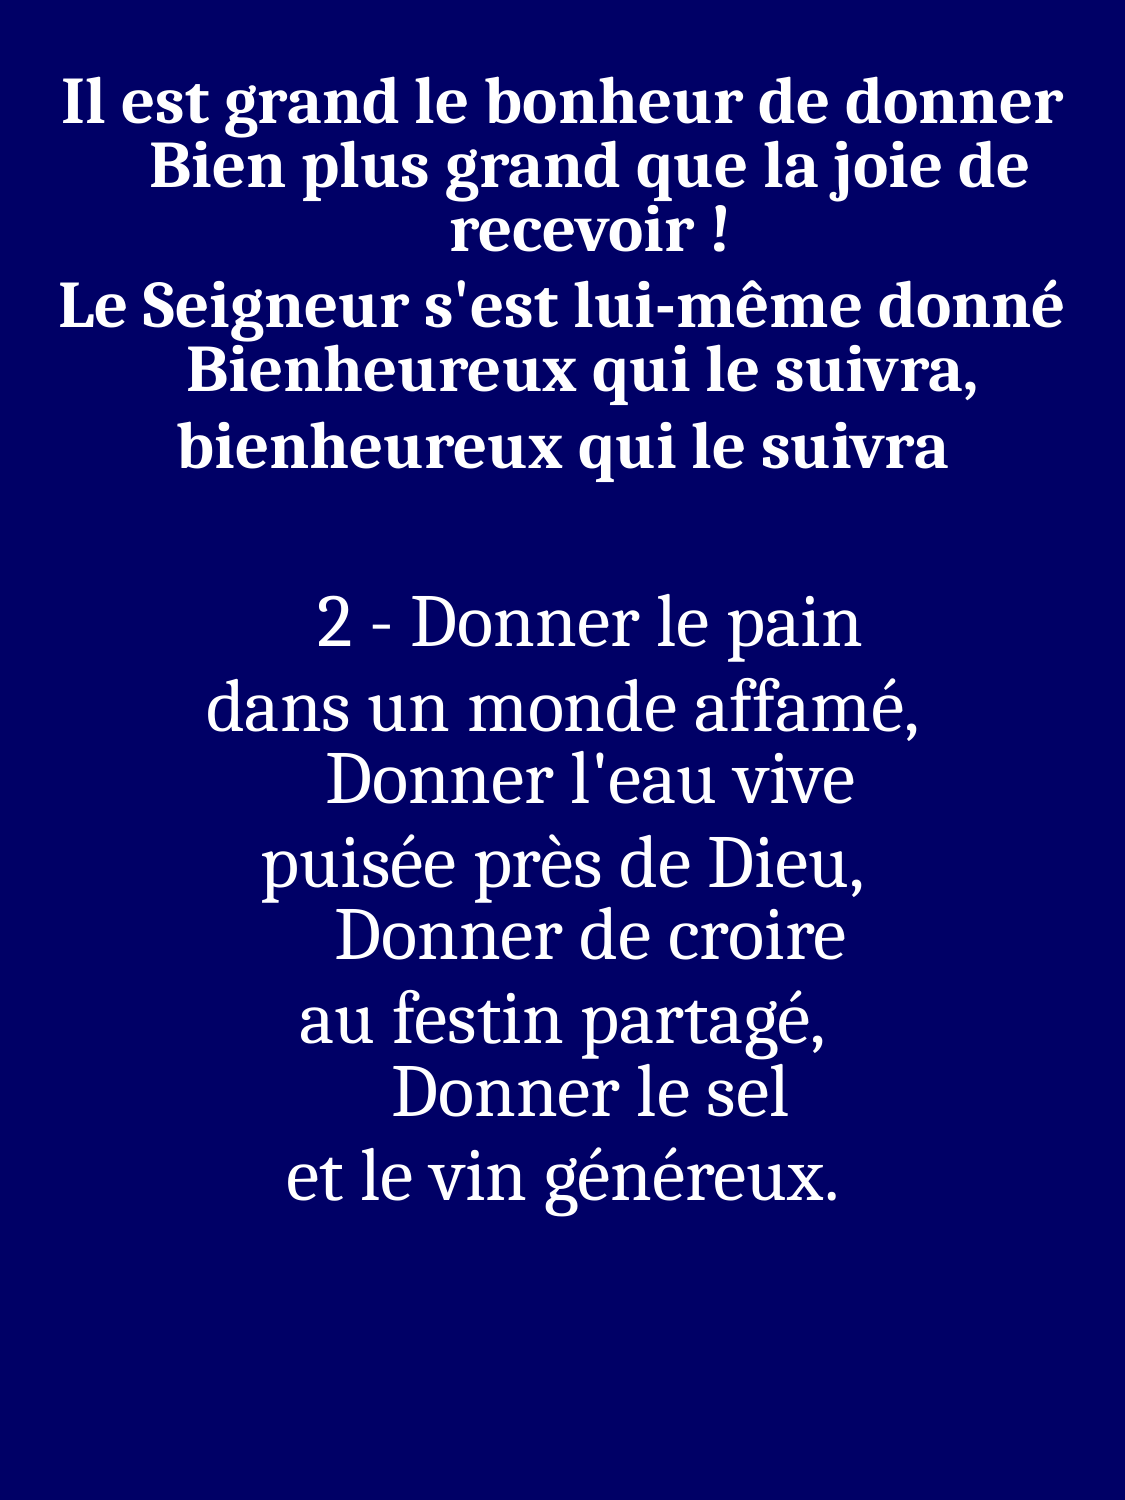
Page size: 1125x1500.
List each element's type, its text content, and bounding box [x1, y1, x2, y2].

text_box Il est grand le bonheur de donner Bien plus grand que la joie de recevoir ! Le Seigneur s'est lui-même donné Bienheureux qui le suivra, bienheureux qui le suivra 2 - Donner le pain dans un monde affamé, Donner l'eau vive puisée près de Dieu, Donner de croire au festin partagé, Donner le sel et le vin généreux. [0, 64, 1125, 1241]
